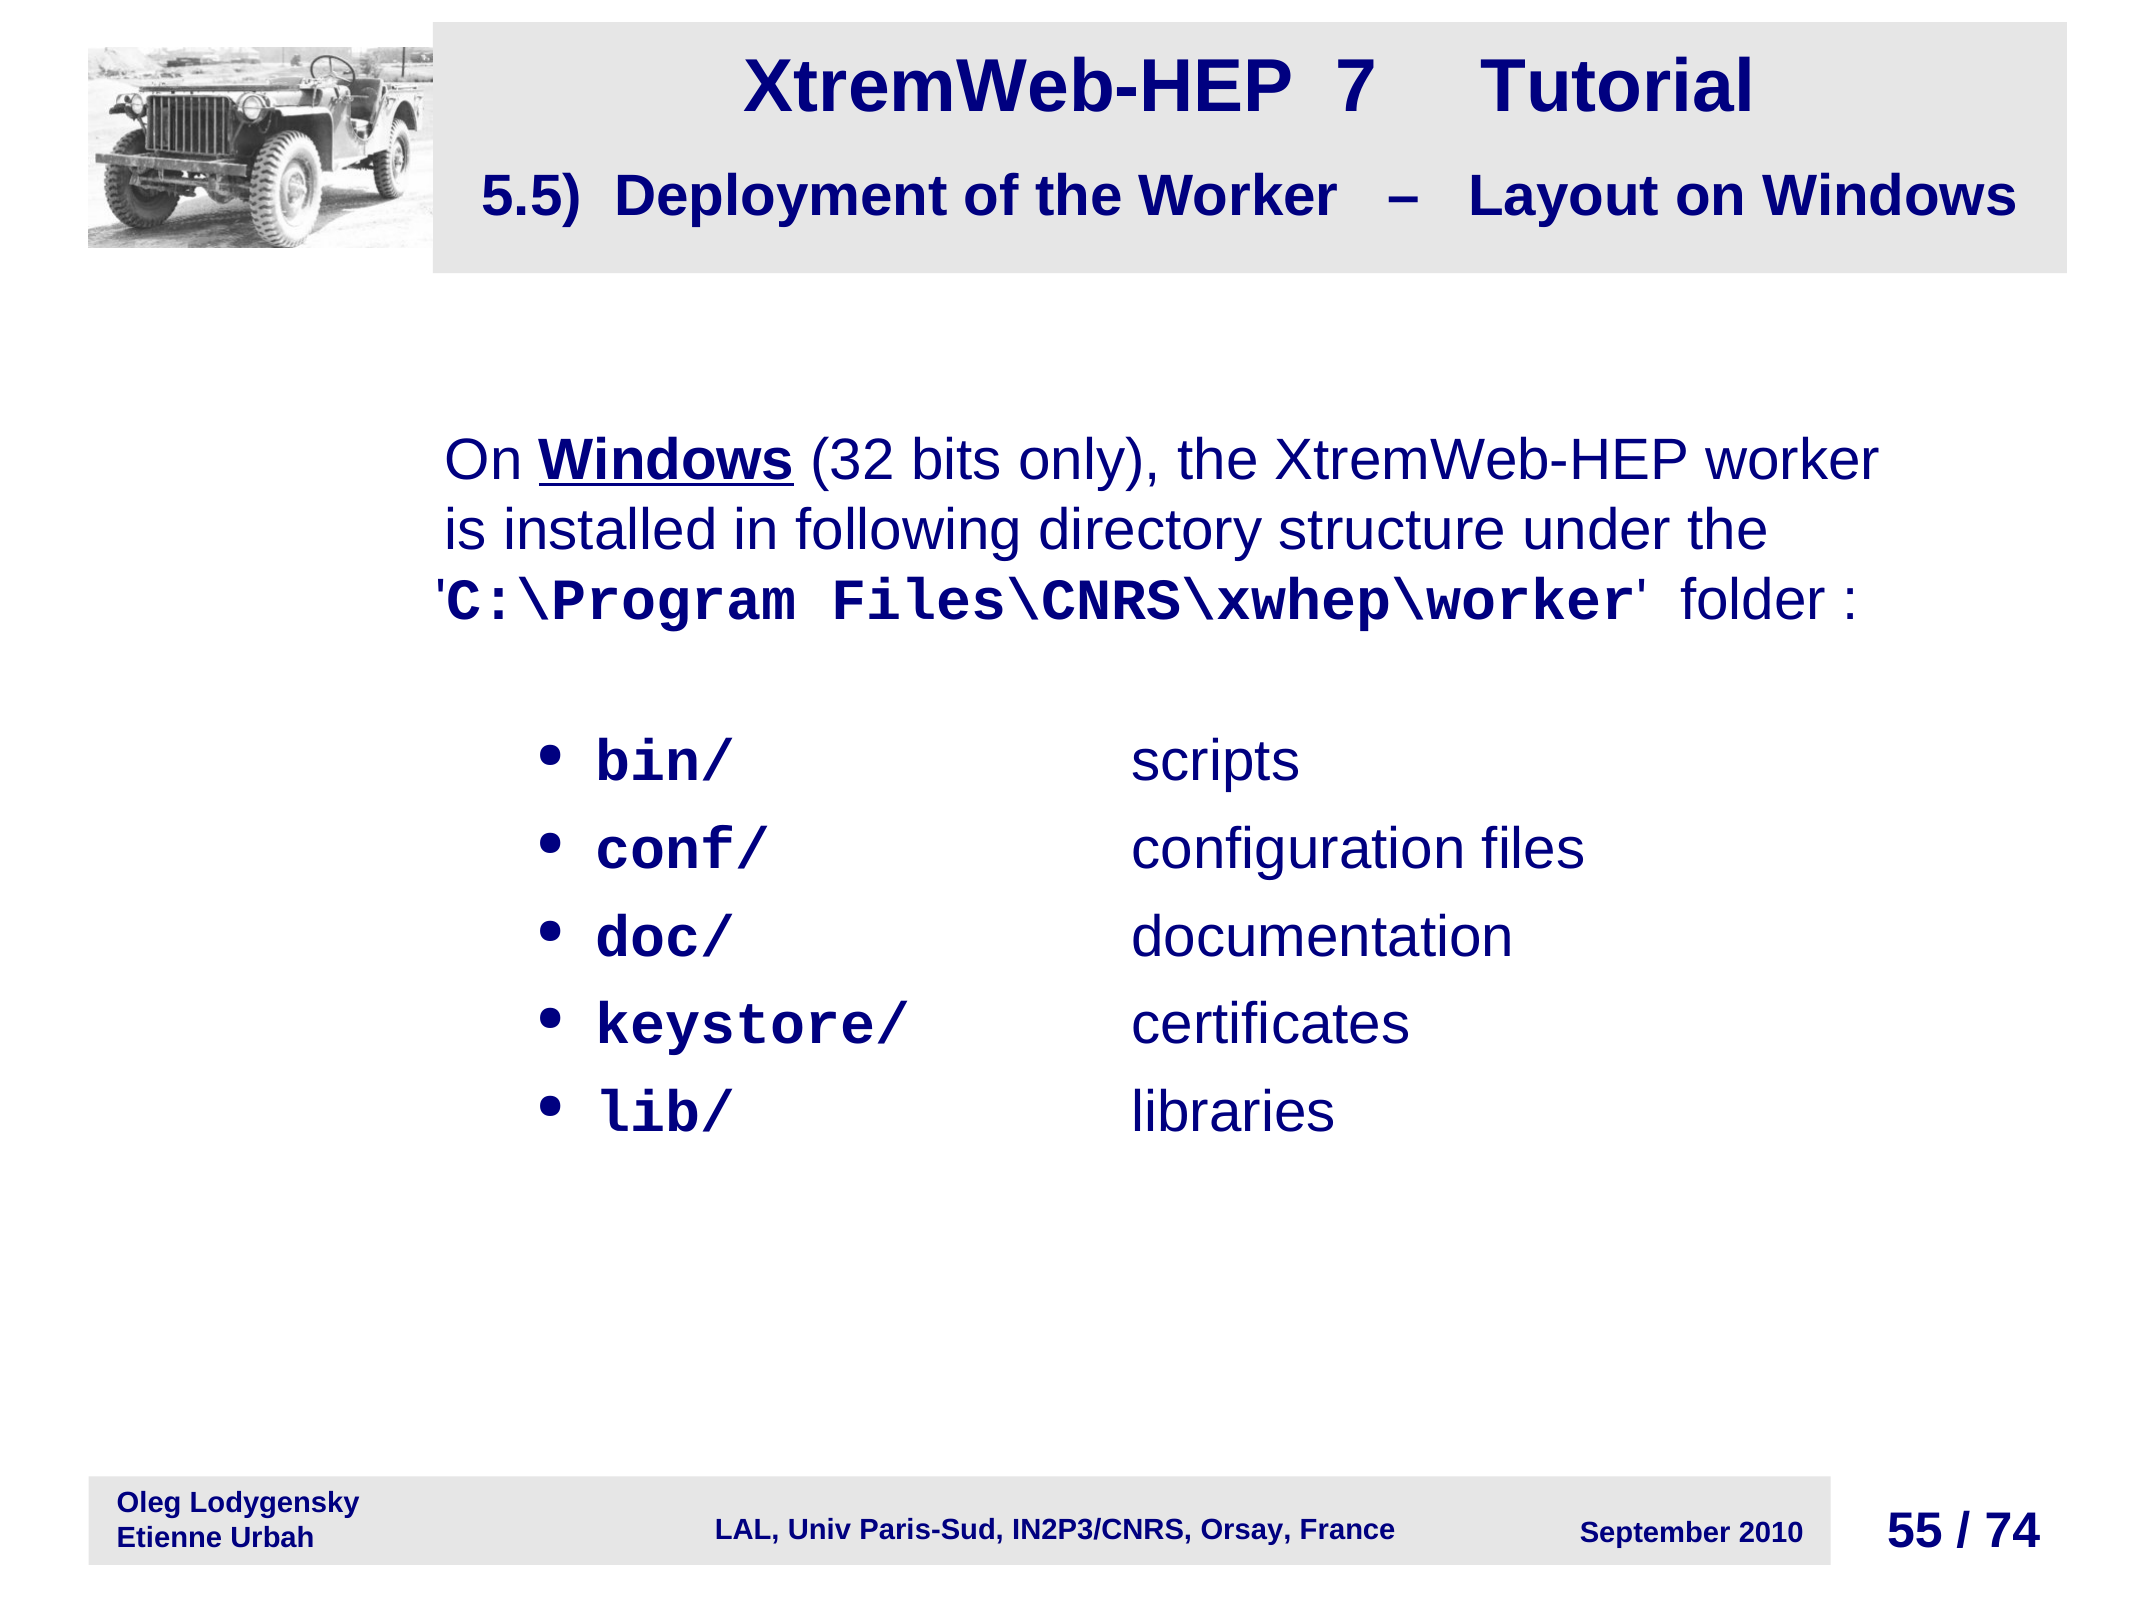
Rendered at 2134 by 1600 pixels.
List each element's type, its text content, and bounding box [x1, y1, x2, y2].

title 5.5) Deployment of the Worker – Layout on Windows [442, 118, 2067, 266]
text_box On Windows (32 bits only), the XtremWeb-HEP worker is installed in following directory structure under the 'C:\Program Files\CNRS\xwhep\worker' folder : [435, 420, 1905, 650]
picture [88, 47, 433, 248]
text_box scripts configuration files documentation certificates libraries [1122, 650, 1876, 1095]
text_box bin/ conf/ doc/ keystore/ lib/ [526, 650, 920, 1144]
